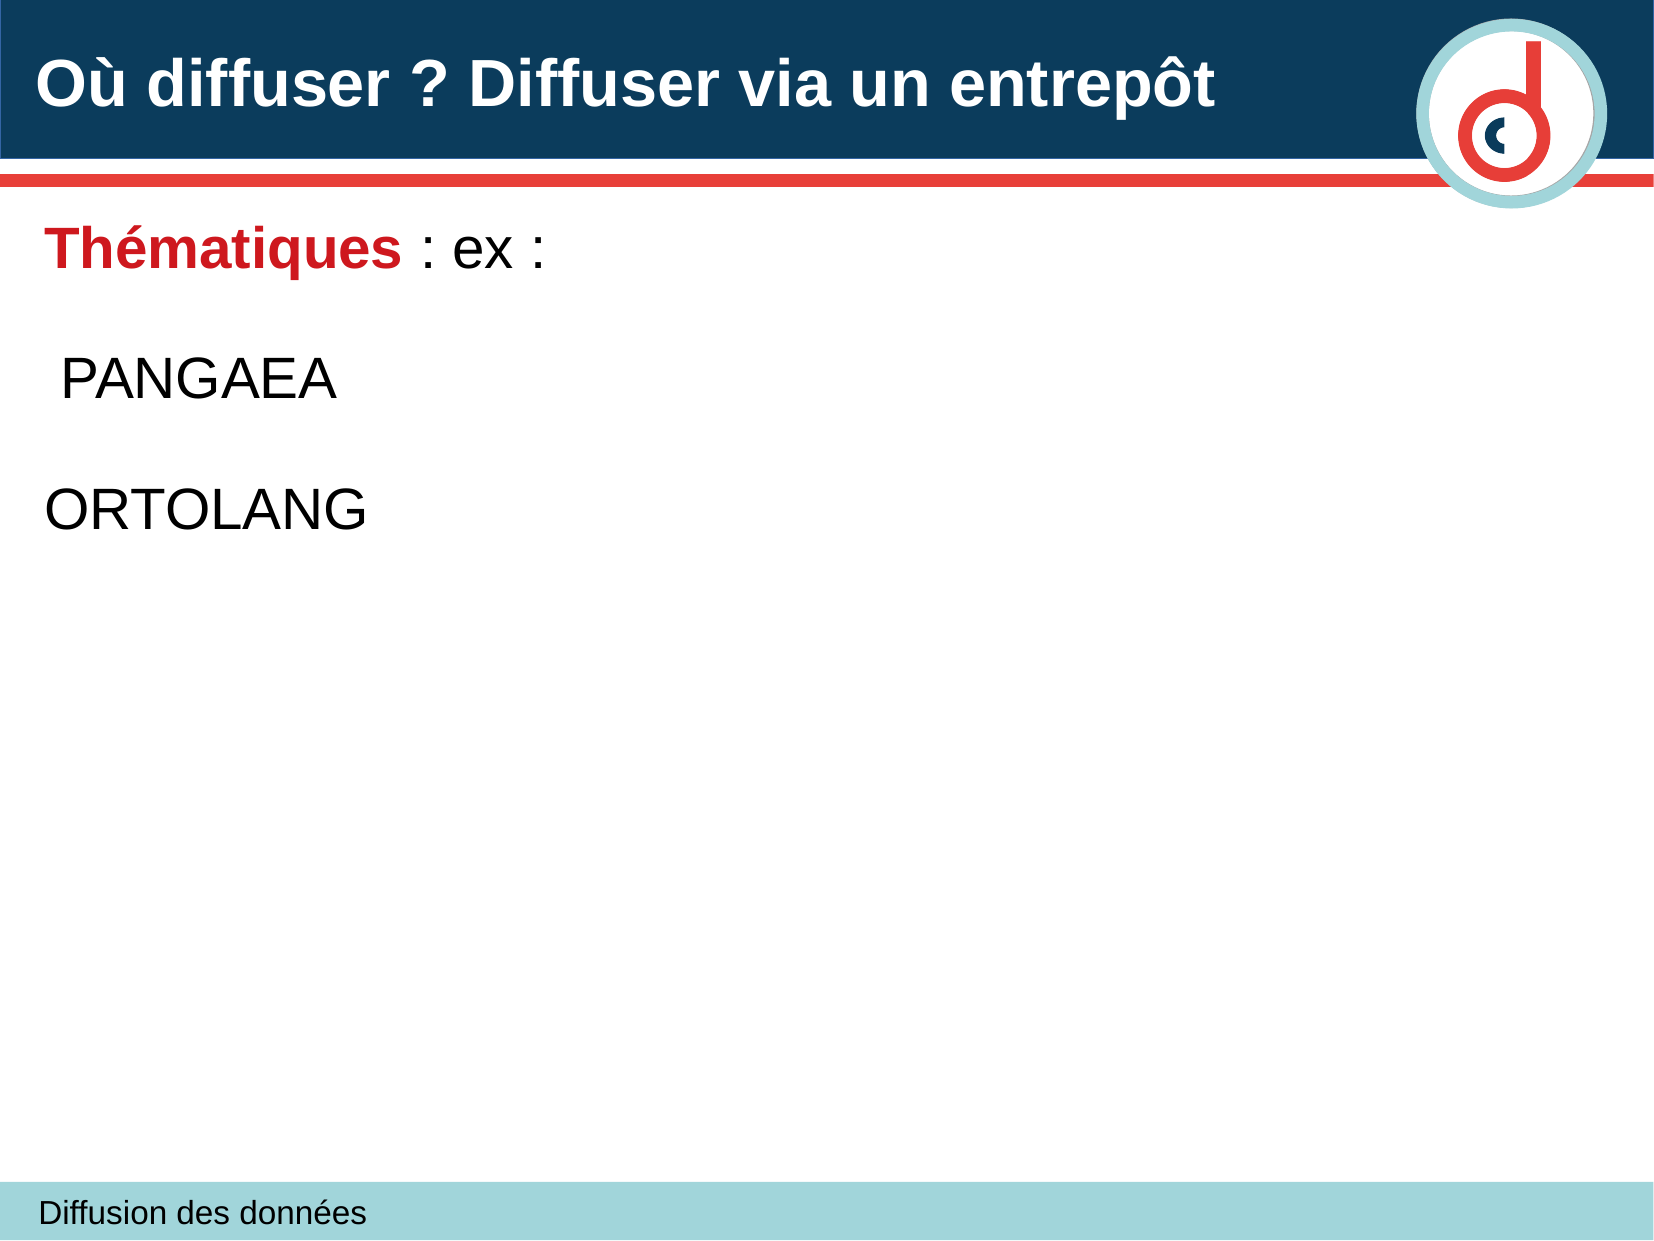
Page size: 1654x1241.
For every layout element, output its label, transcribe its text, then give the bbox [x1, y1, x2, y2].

text_box Thématiques : ex : PANGAEA ORTOLANG [29, 208, 1625, 1014]
title Où diffuser ? Diffuser via un entrepôt [35, 11, 1430, 159]
text_box Diffusion des données [23, 1187, 621, 1241]
